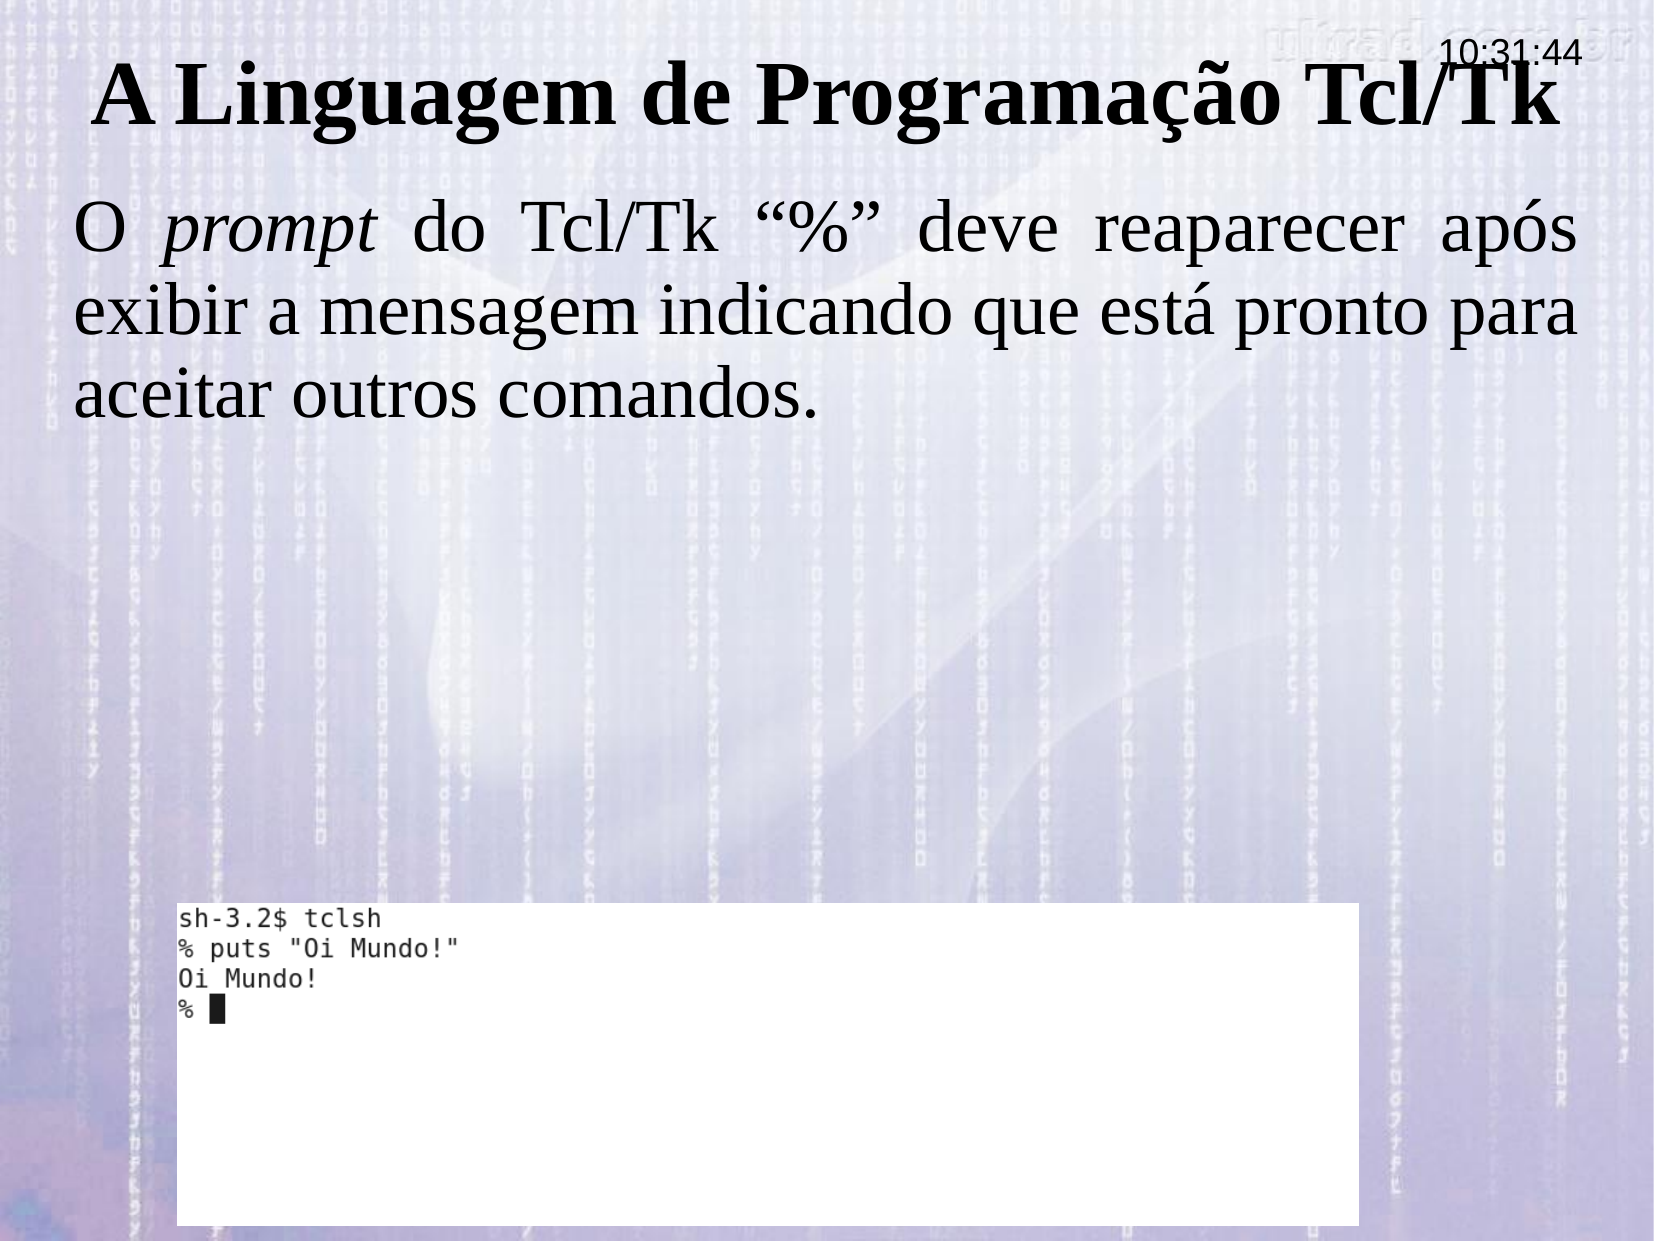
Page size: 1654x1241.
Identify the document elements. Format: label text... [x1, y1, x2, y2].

text_box O prompt do Tcl/Tk “%” deve reaparecer após exibir a mensagem indicando que está pronto para aceitar outros comandos. [59, 177, 1595, 465]
text_box A Linguagem de Programação Tcl/Tk [29, 35, 1625, 171]
picture [0, 0, 1654, 1241]
text_box 11:21:03 [1423, 23, 1631, 94]
